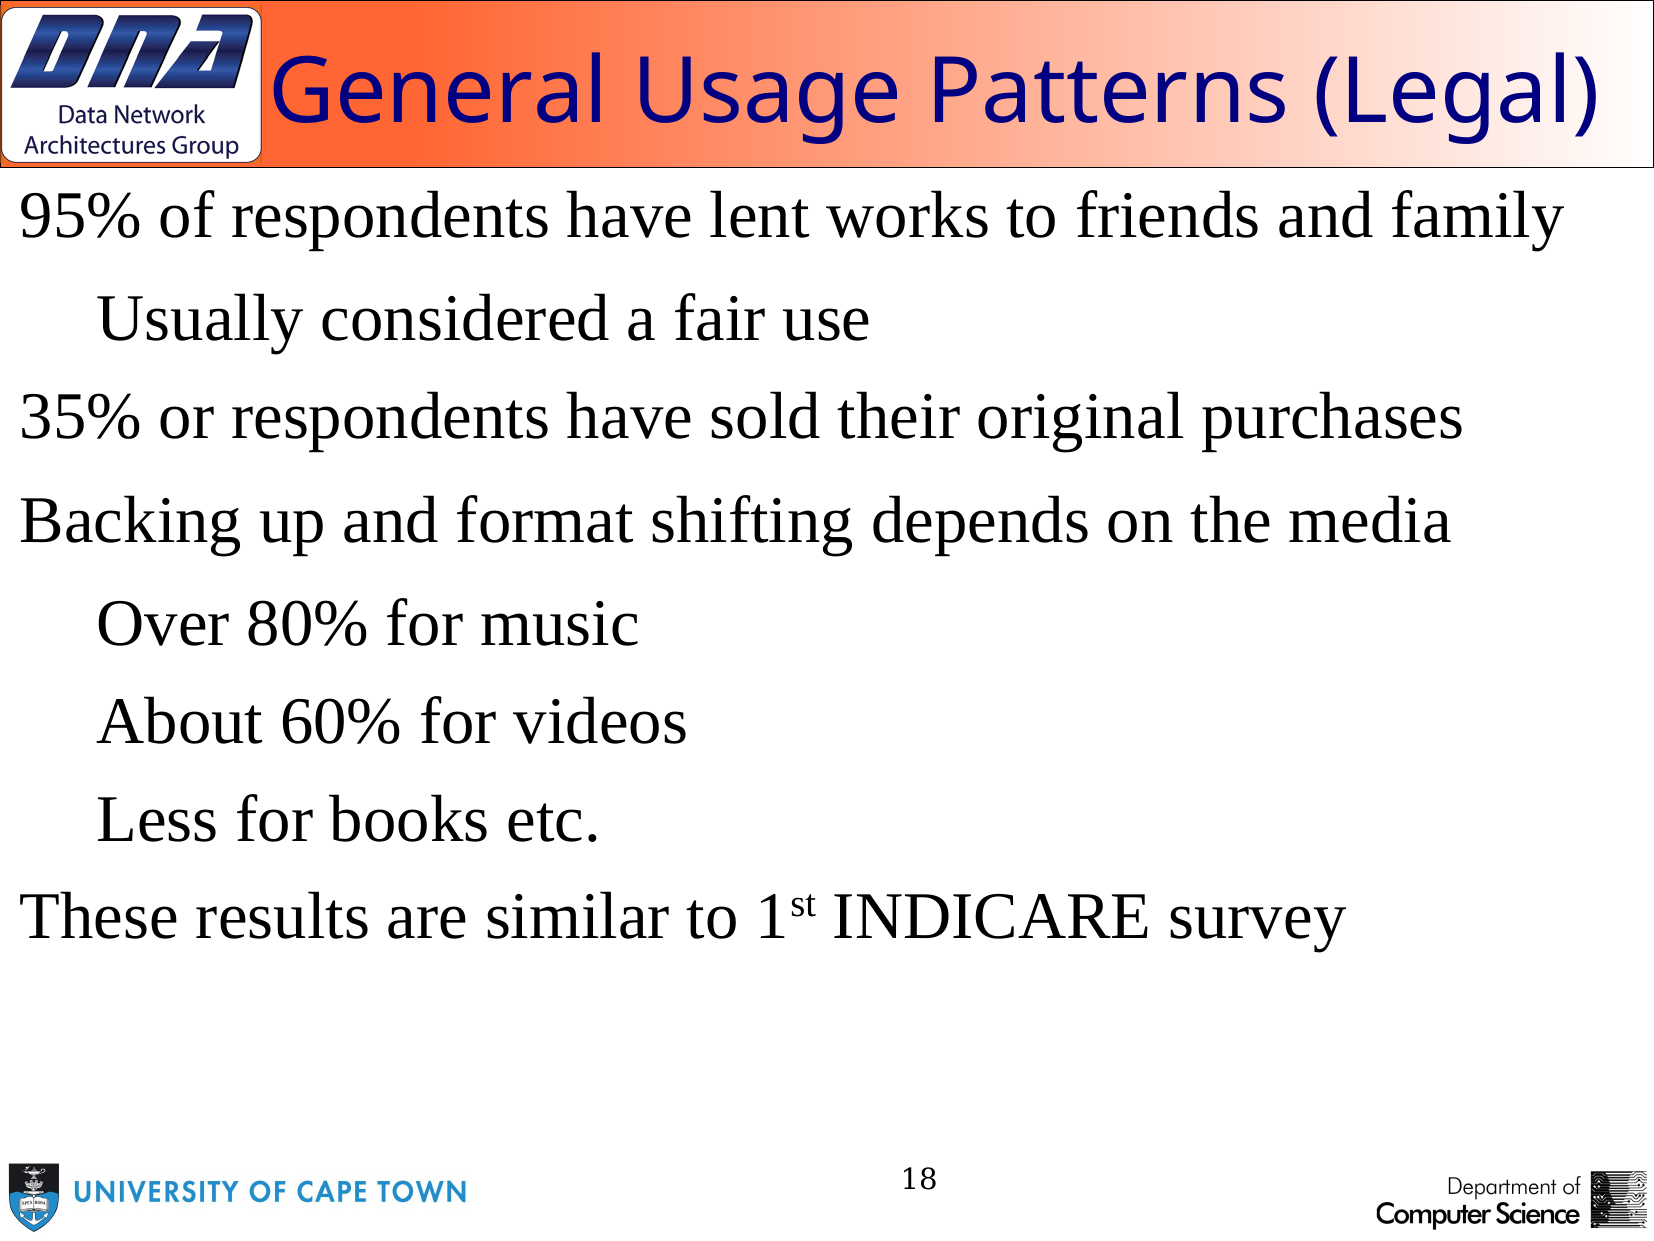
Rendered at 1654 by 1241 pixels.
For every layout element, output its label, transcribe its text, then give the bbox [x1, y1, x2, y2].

list 95% of respondents have lent works to friends and family Usually considered a fair use 35% or respondents have sold their original purchases Backing up and format shifting depends on the media Over 80% for music About 60% for videos Less for books etc. These results are similar to 1st INDICARE survey [2, 177, 1654, 1153]
title General Usage Patterns (Legal) [268, 11, 1654, 163]
picture [1368, 1159, 1654, 1235]
picture [5, 1159, 479, 1235]
picture [0, 5, 262, 163]
